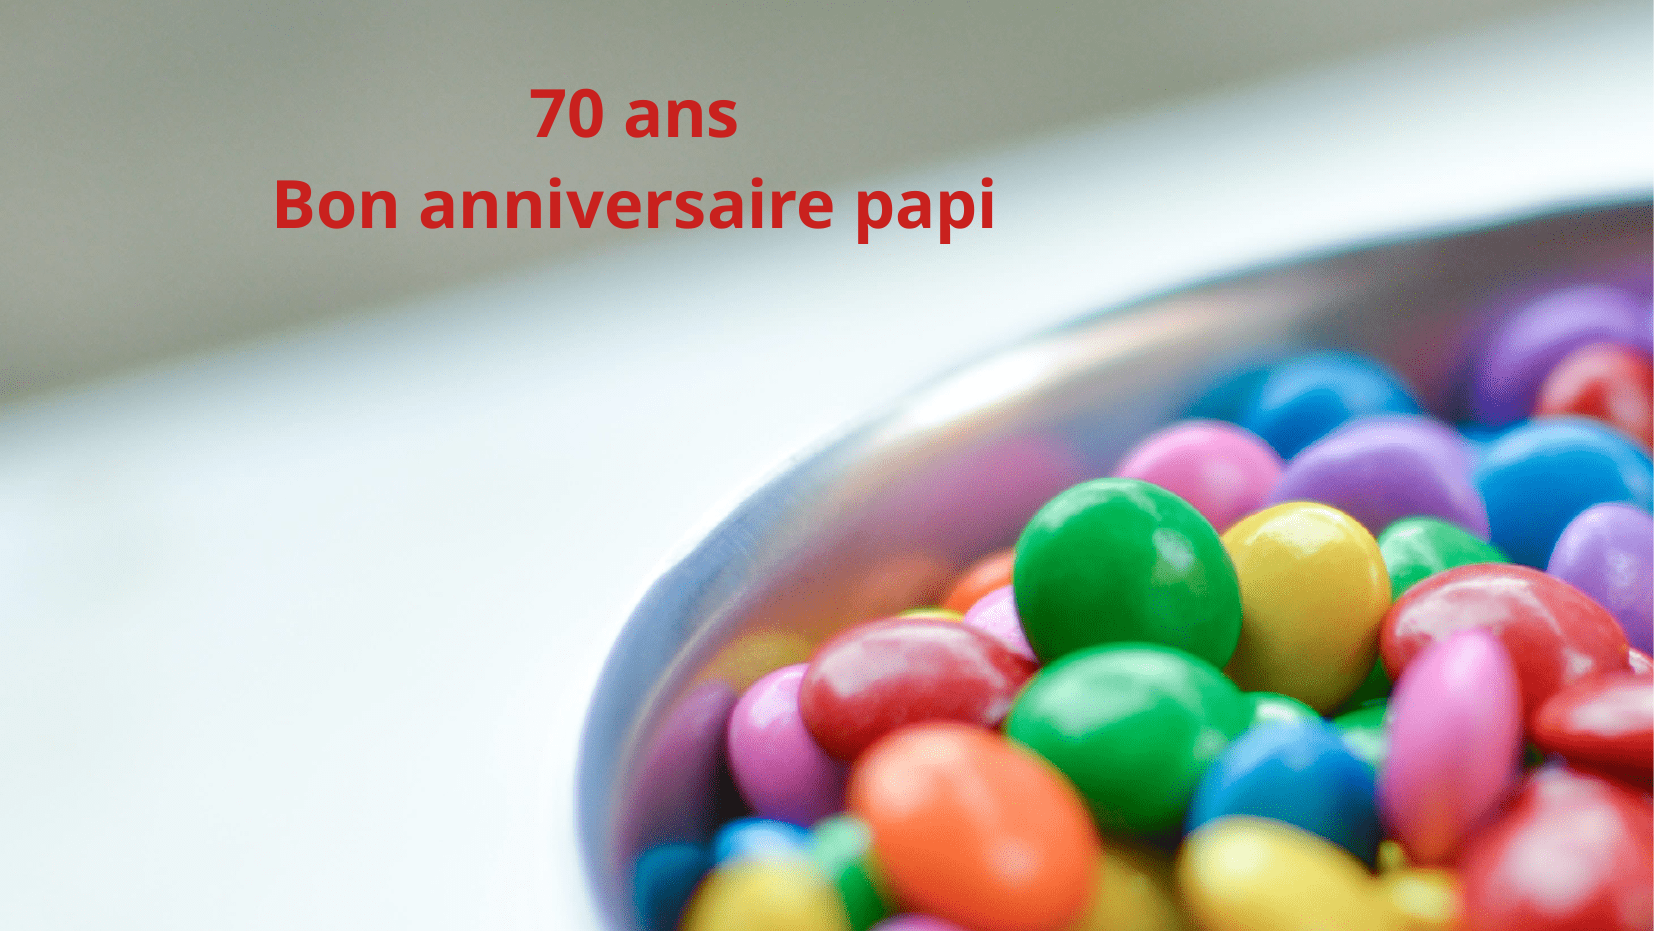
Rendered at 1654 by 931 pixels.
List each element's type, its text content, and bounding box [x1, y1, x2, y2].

text_box 70 ans Bon anniversaire papi [88, 59, 1182, 256]
